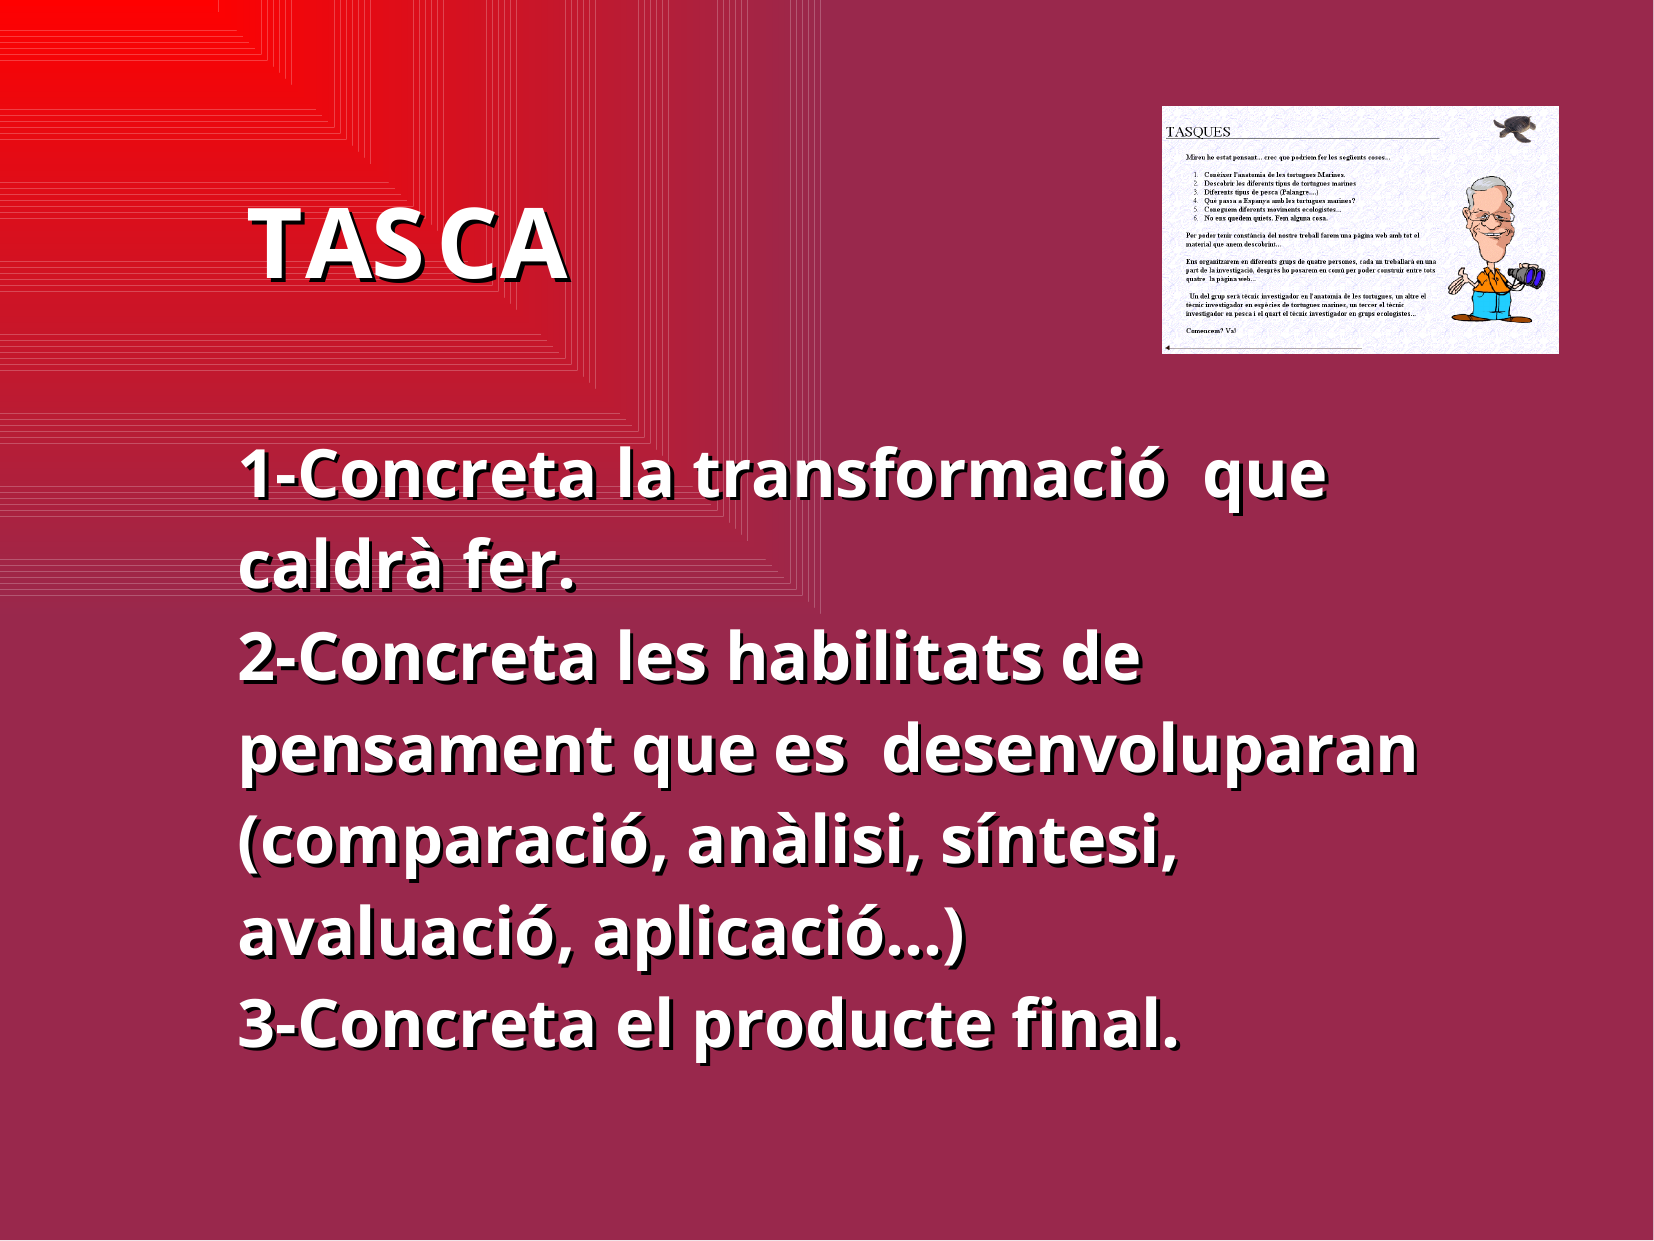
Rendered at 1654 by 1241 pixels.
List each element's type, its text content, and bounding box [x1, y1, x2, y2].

picture [229, 171, 593, 311]
text_box 1-Concreta la transformació que caldrà fer. 2-Concreta les habilitats de pensament que es desenvoluparan (comparació, anàlisi, síntesi, avaluació, aplicació...) 3-Concreta el producte final. [237, 424, 1435, 1067]
picture [1162, 106, 1559, 354]
